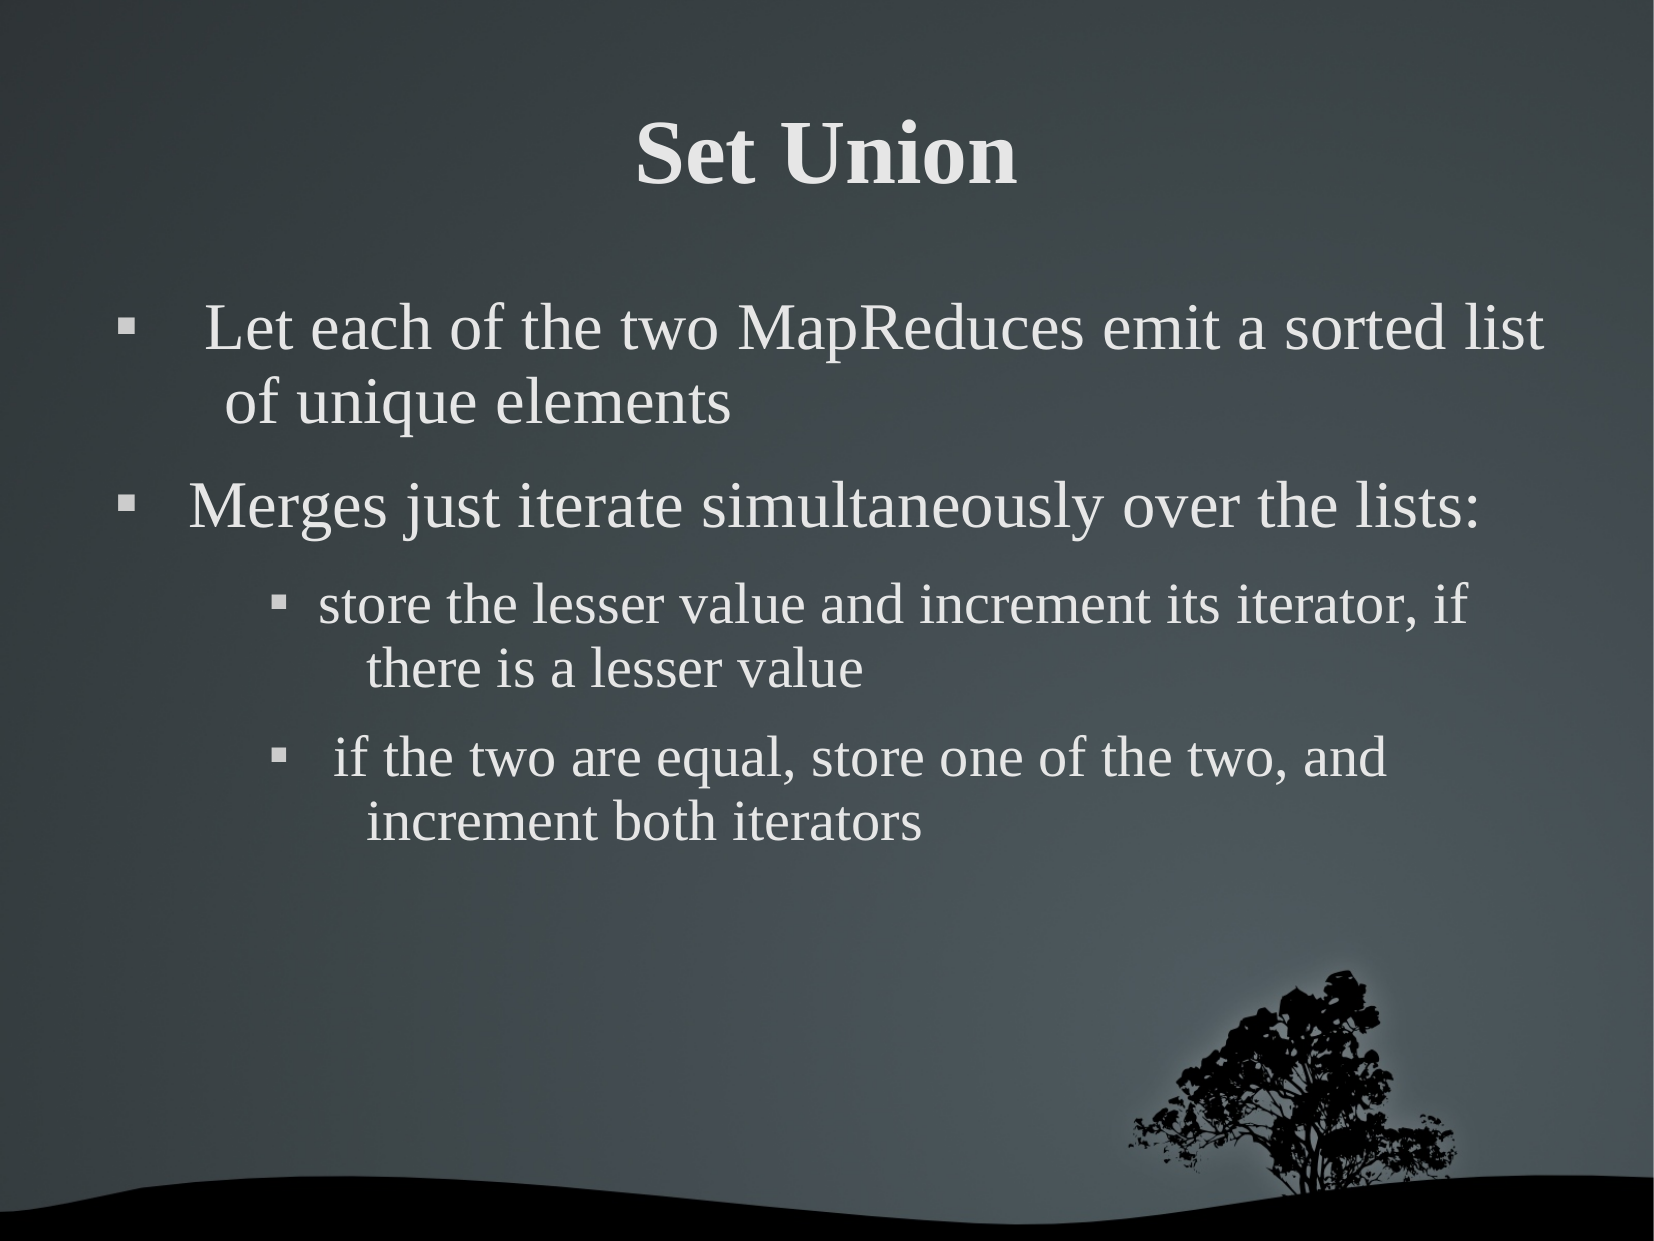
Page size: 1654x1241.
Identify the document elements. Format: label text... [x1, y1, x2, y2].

picture [0, 0, 1654, 1241]
list Let each of the two MapReduces emit a sorted list of unique elements Merges just iterate simultaneously over the lists: store the lesser value and increment its iterator, if there is a lesser value if the two are equal, store one of the two, and increment both iterators [82, 290, 1571, 1094]
title Set Union [82, 56, 1571, 250]
